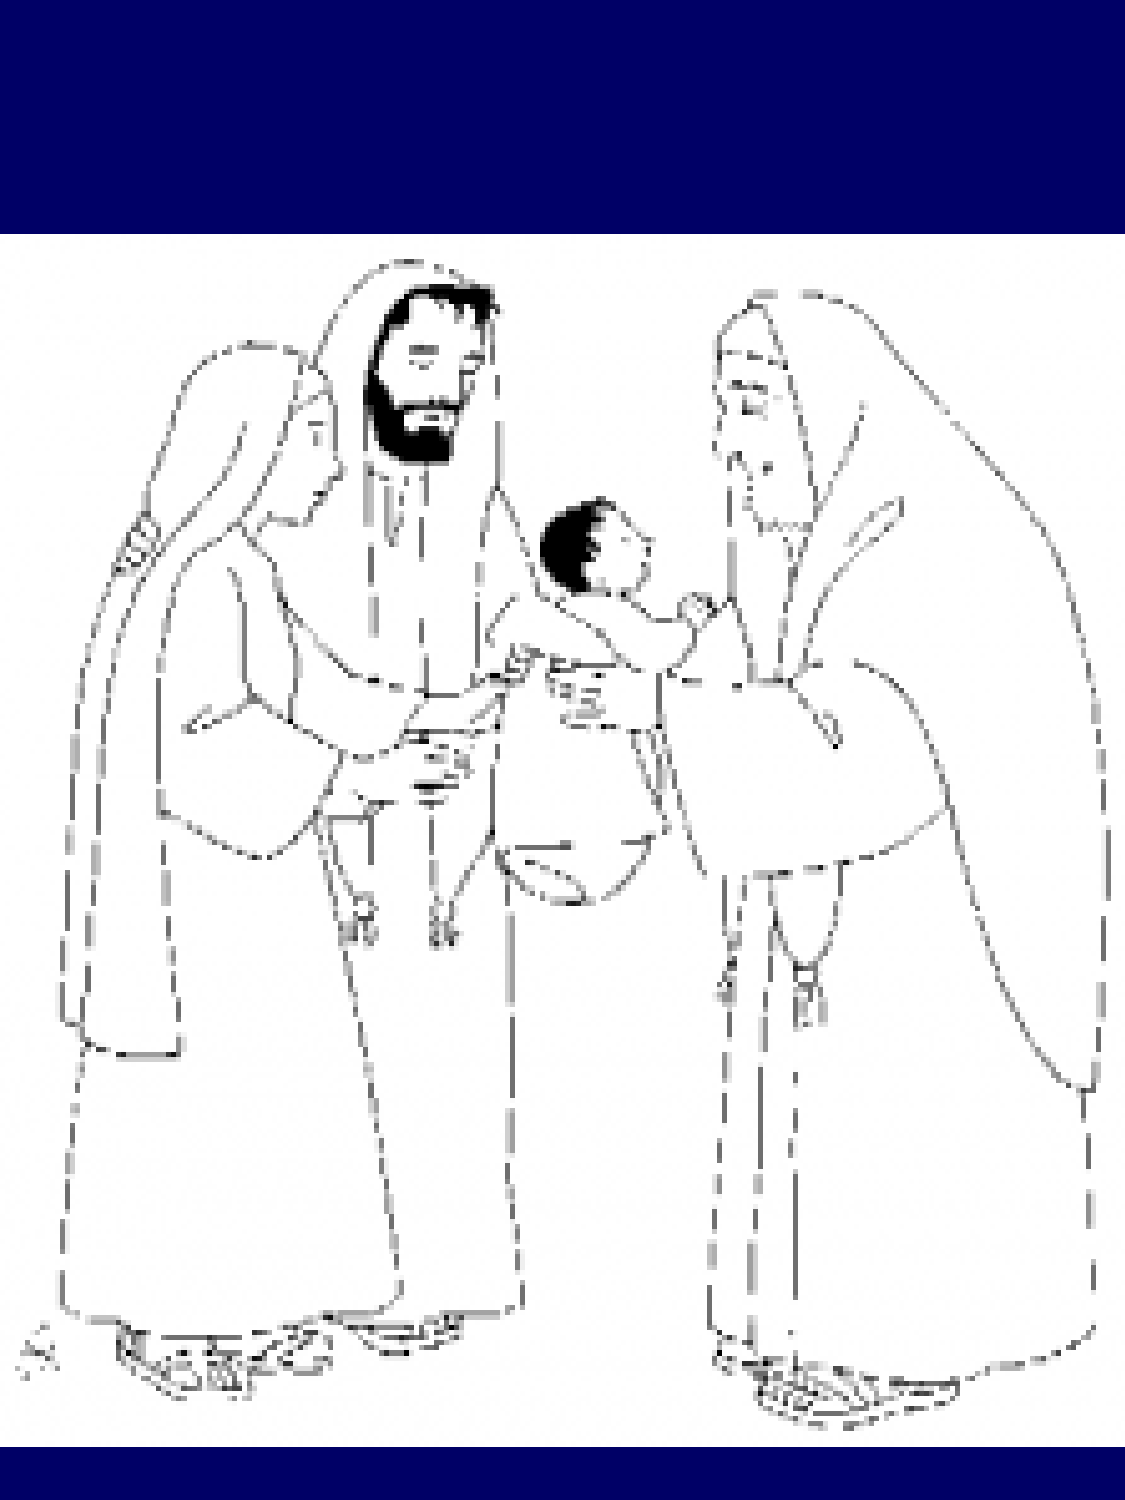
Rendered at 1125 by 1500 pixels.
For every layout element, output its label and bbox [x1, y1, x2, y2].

picture [0, 234, 1125, 1447]
